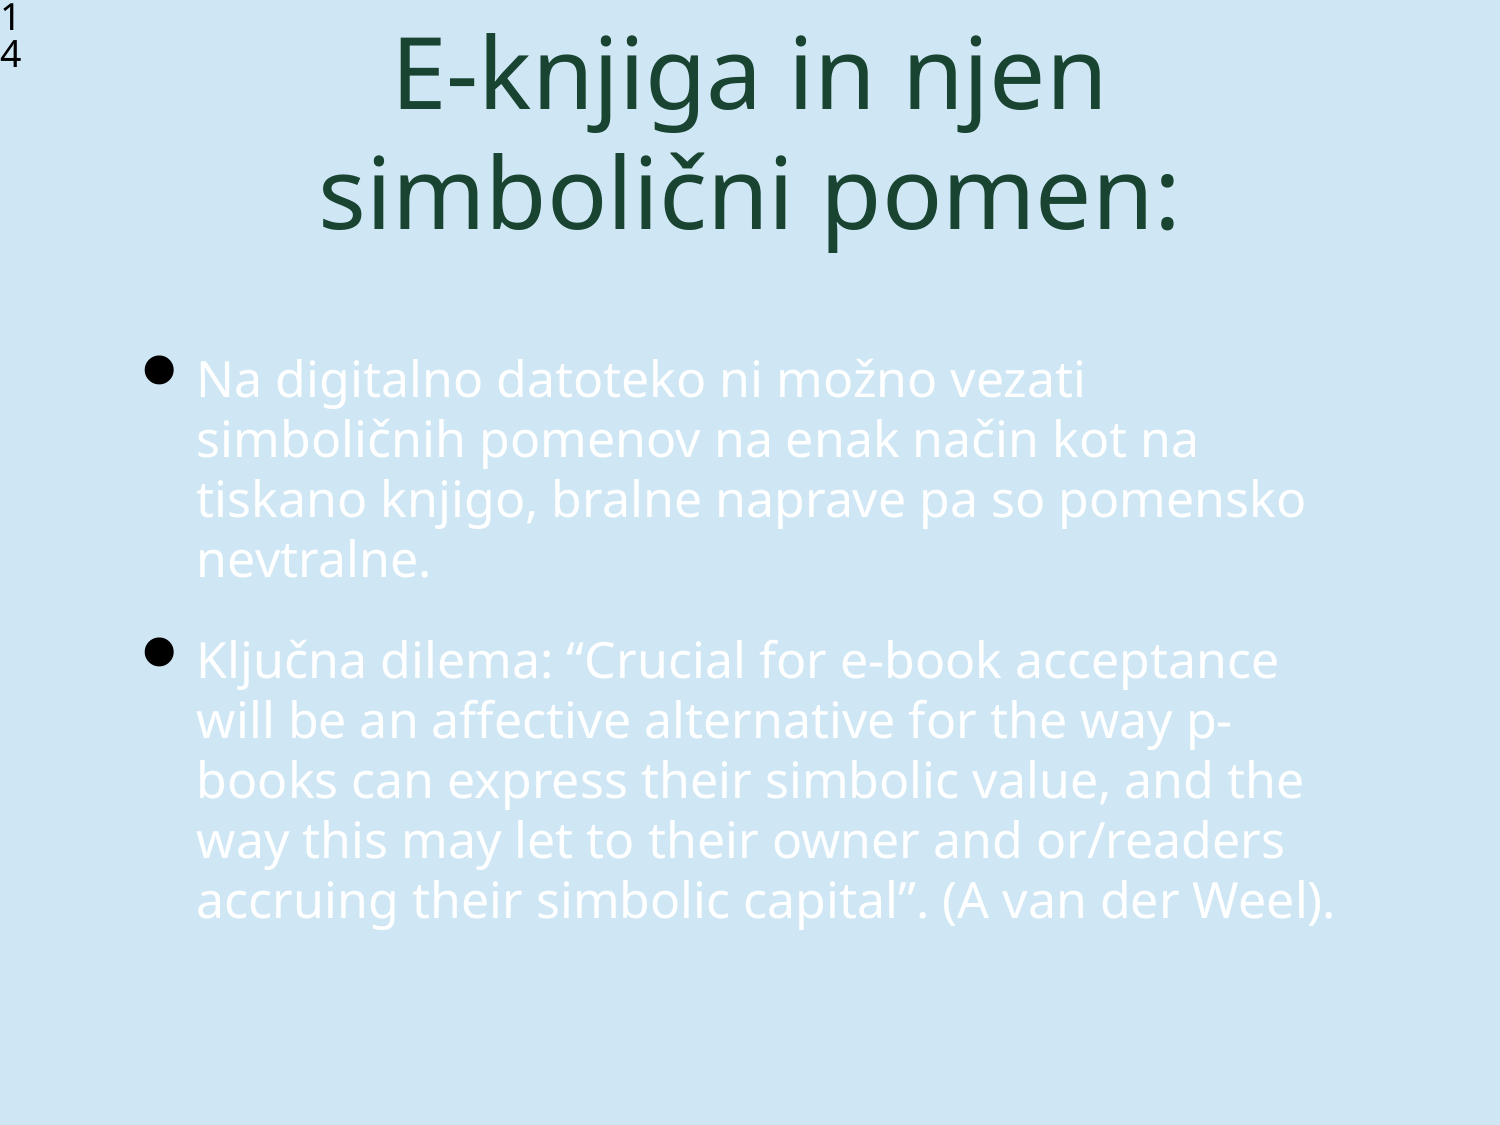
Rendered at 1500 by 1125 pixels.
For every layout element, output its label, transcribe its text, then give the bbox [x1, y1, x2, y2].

list Na digitalno datoteko ni možno vezati simboličnih pomenov na enak način kot na tiskano knjigo, bralne naprave pa so pomensko nevtralne. Ključna dilema: “Crucial for e-book acceptance will be an affective alternative for the way p-books can express their simbolic value, and the way this may let to their owner and or/readers accruing their simbolic capital”. (A van der Weel). [125, 339, 1375, 1026]
title E-knjiga in njen simbolični pomen: [125, 12, 1375, 246]
